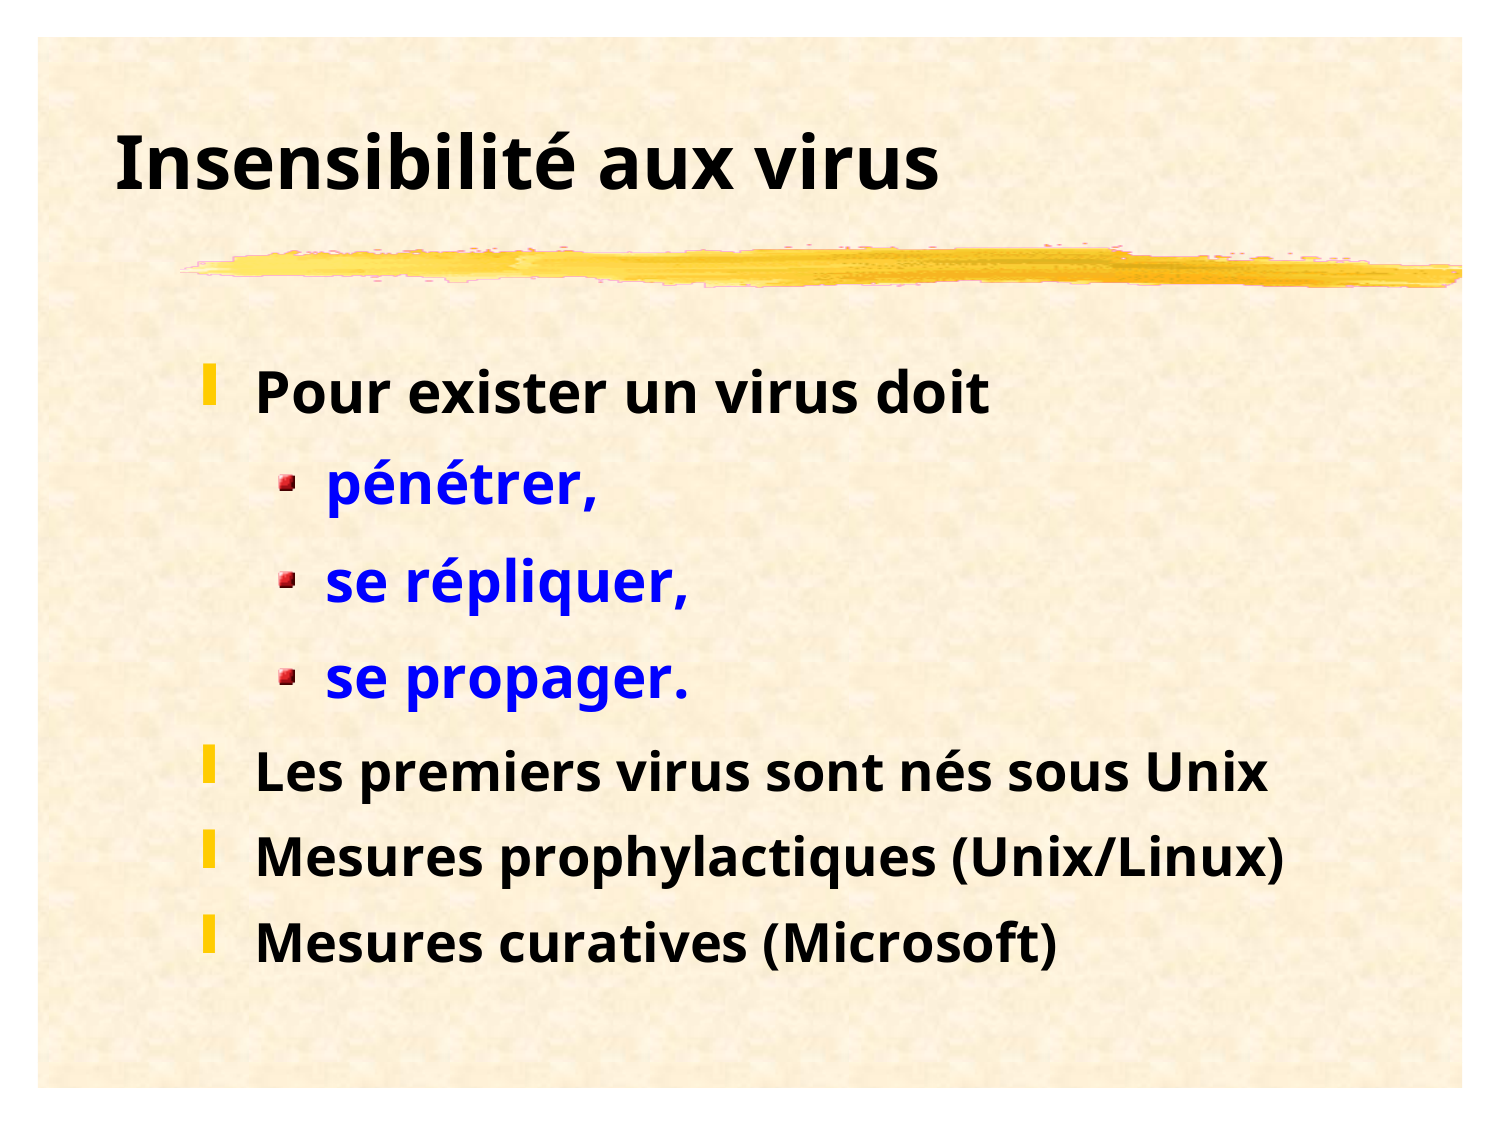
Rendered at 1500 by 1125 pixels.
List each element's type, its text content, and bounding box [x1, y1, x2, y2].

picture [37, 37, 1463, 1088]
title Insensibilité aux virus [101, 72, 1312, 248]
list Pour exister un virus doit pénétrer, se répliquer, se propager. Les premiers virus sont nés sous Unix Mesures prophylactiques (Unix/Linux) Mesures curatives (Microsoft) [169, 344, 1463, 981]
